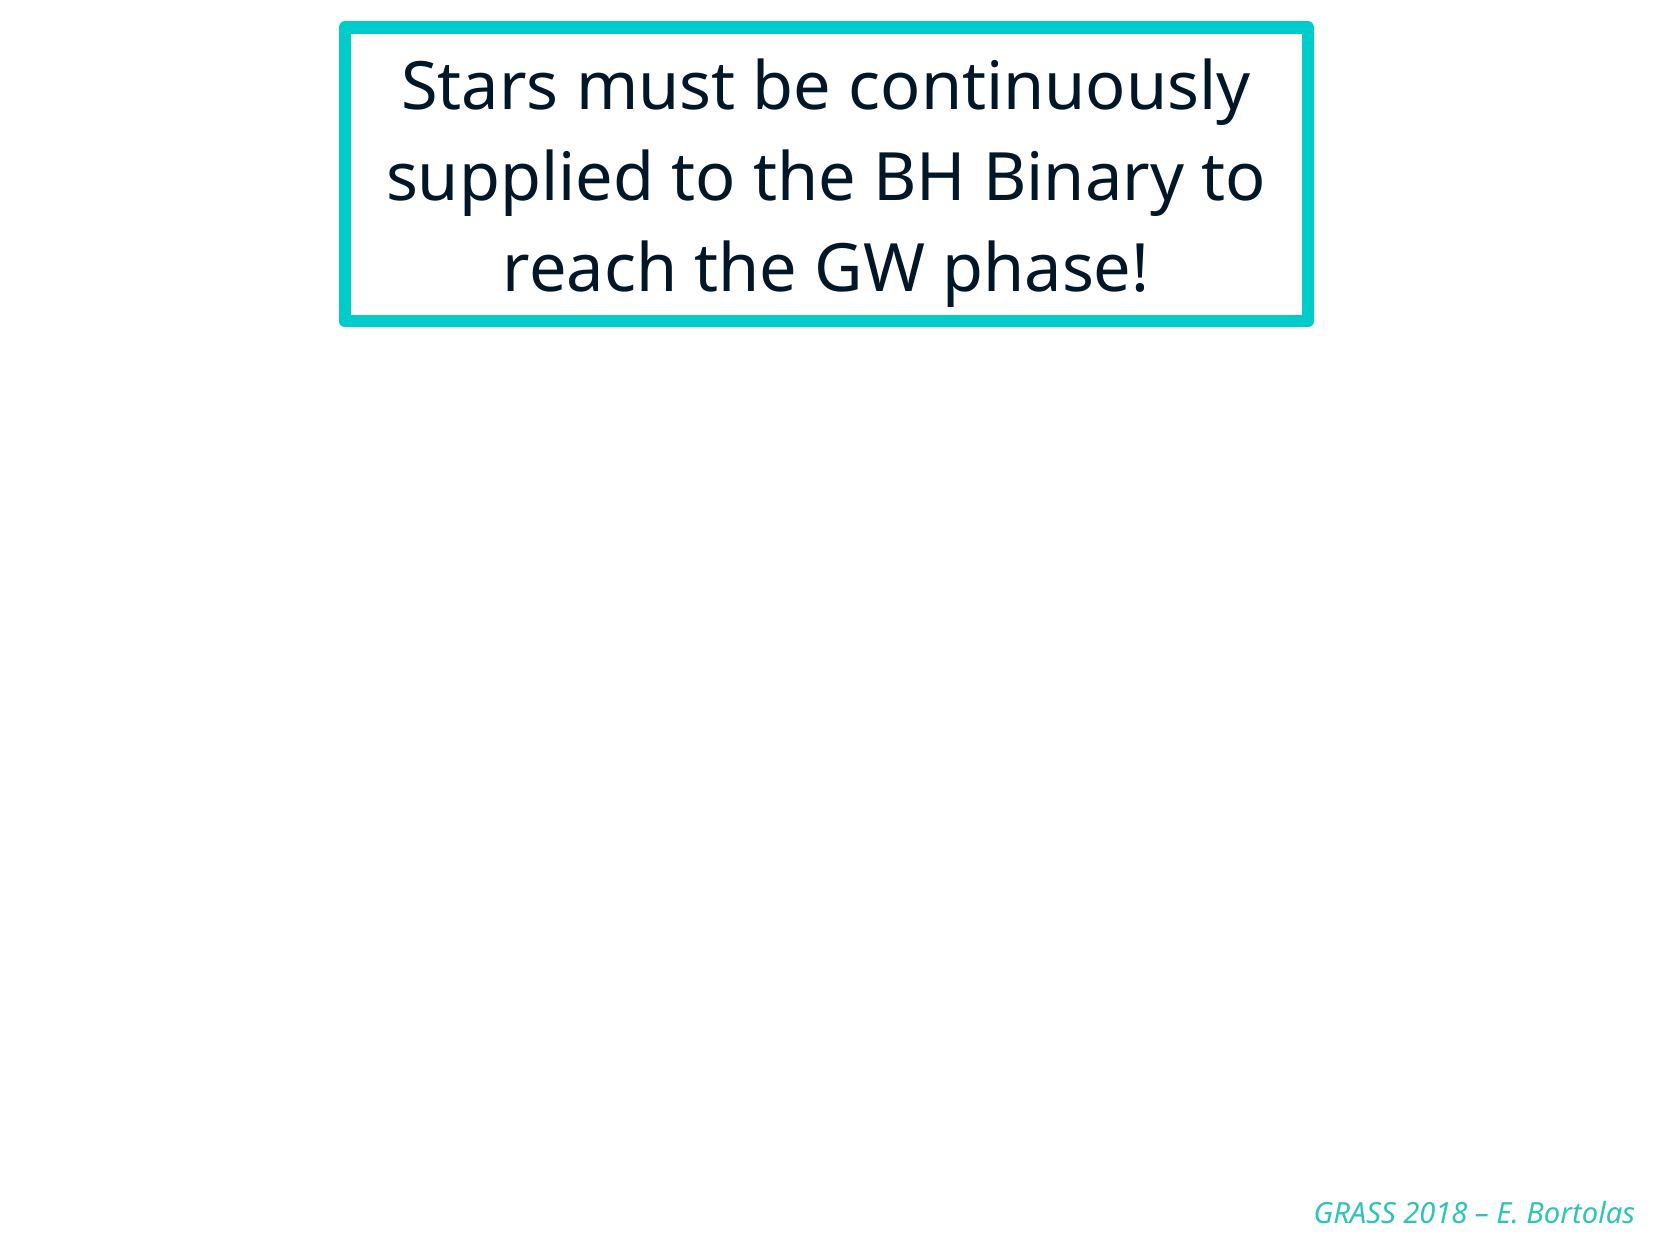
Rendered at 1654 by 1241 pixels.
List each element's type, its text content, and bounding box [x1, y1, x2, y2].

text_box GRASS 2018 – E. Bortolas [1155, 1185, 1651, 1241]
text_box Stars must be continuously supplied to the BH Binary to reach the GW phase! [344, 27, 1309, 274]
